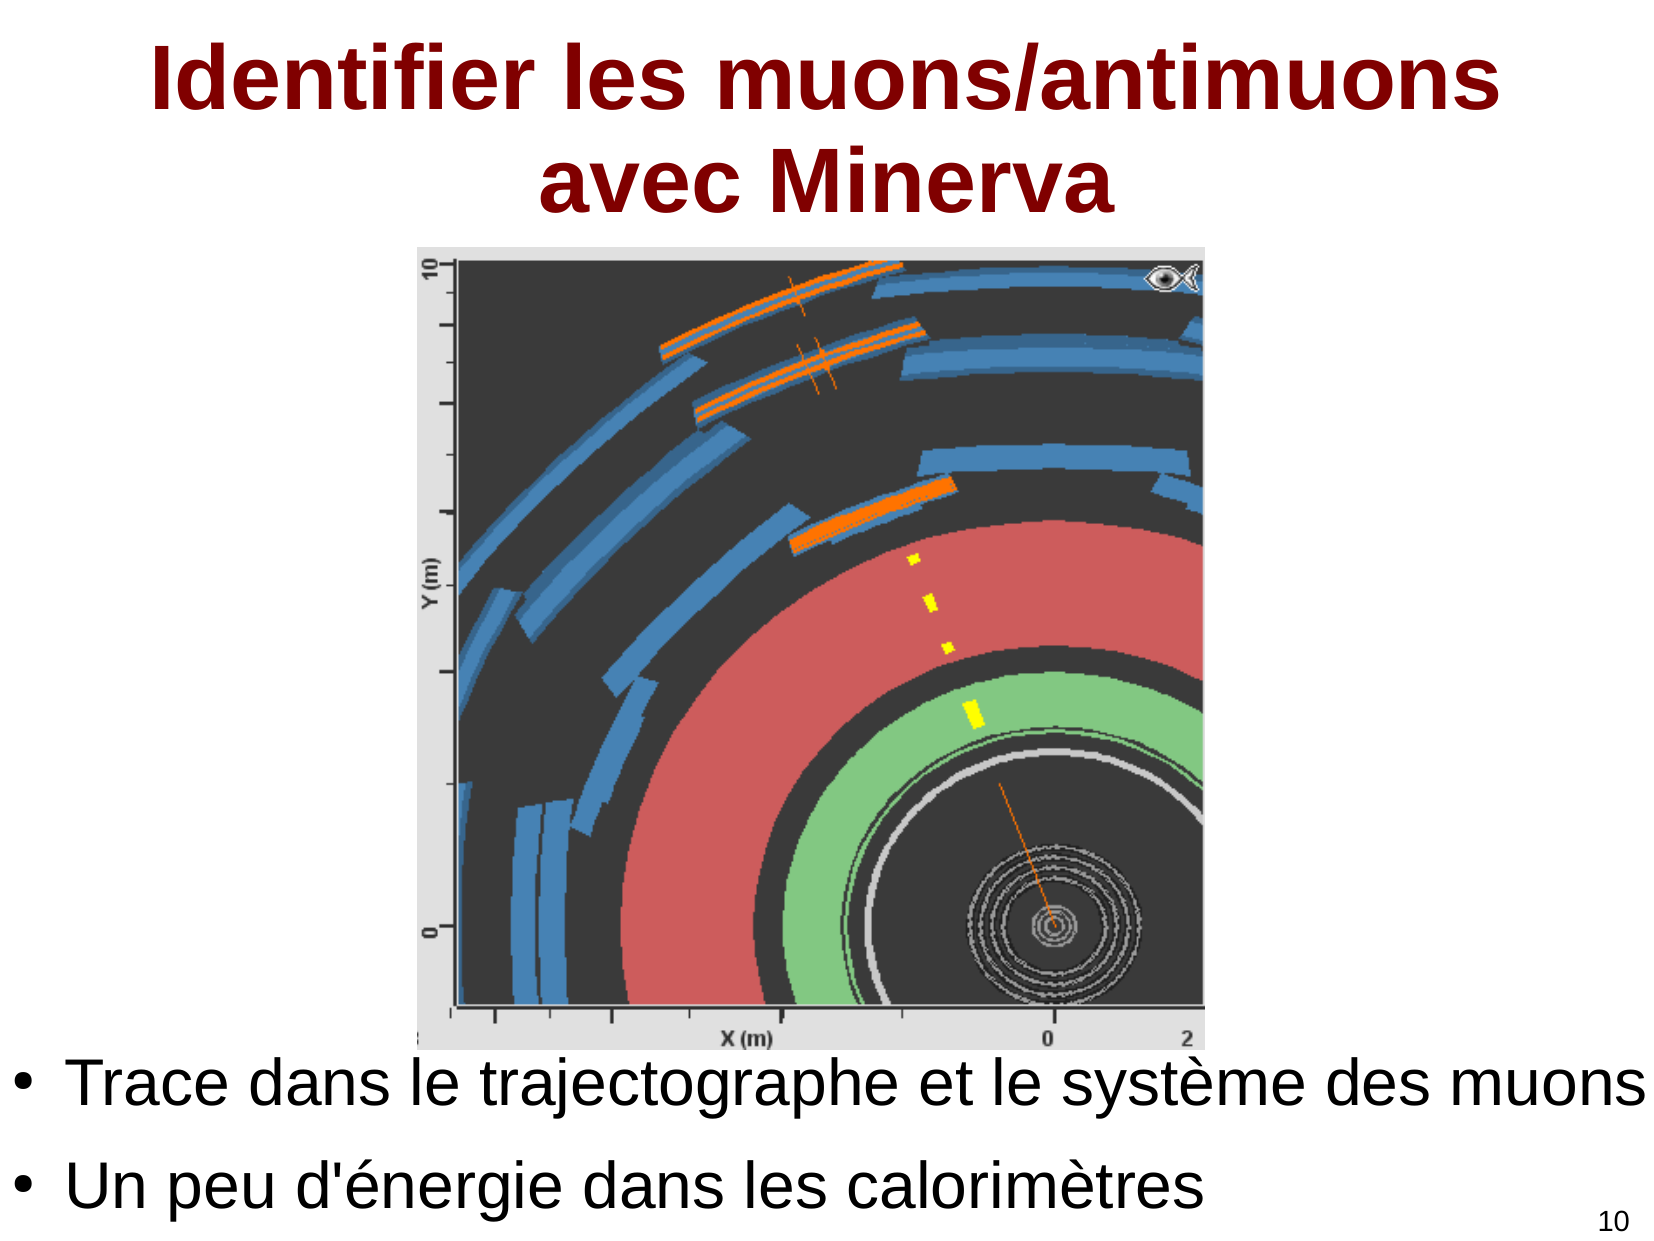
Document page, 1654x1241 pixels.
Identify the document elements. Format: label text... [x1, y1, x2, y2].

list Trace dans le trajectographe et le système des muons Un peu d'énergie dans les calorimètres [0, 1046, 1654, 1241]
picture [417, 247, 1205, 1050]
title Identifier les muons/antimuons avec Minerva [82, 25, 1571, 233]
